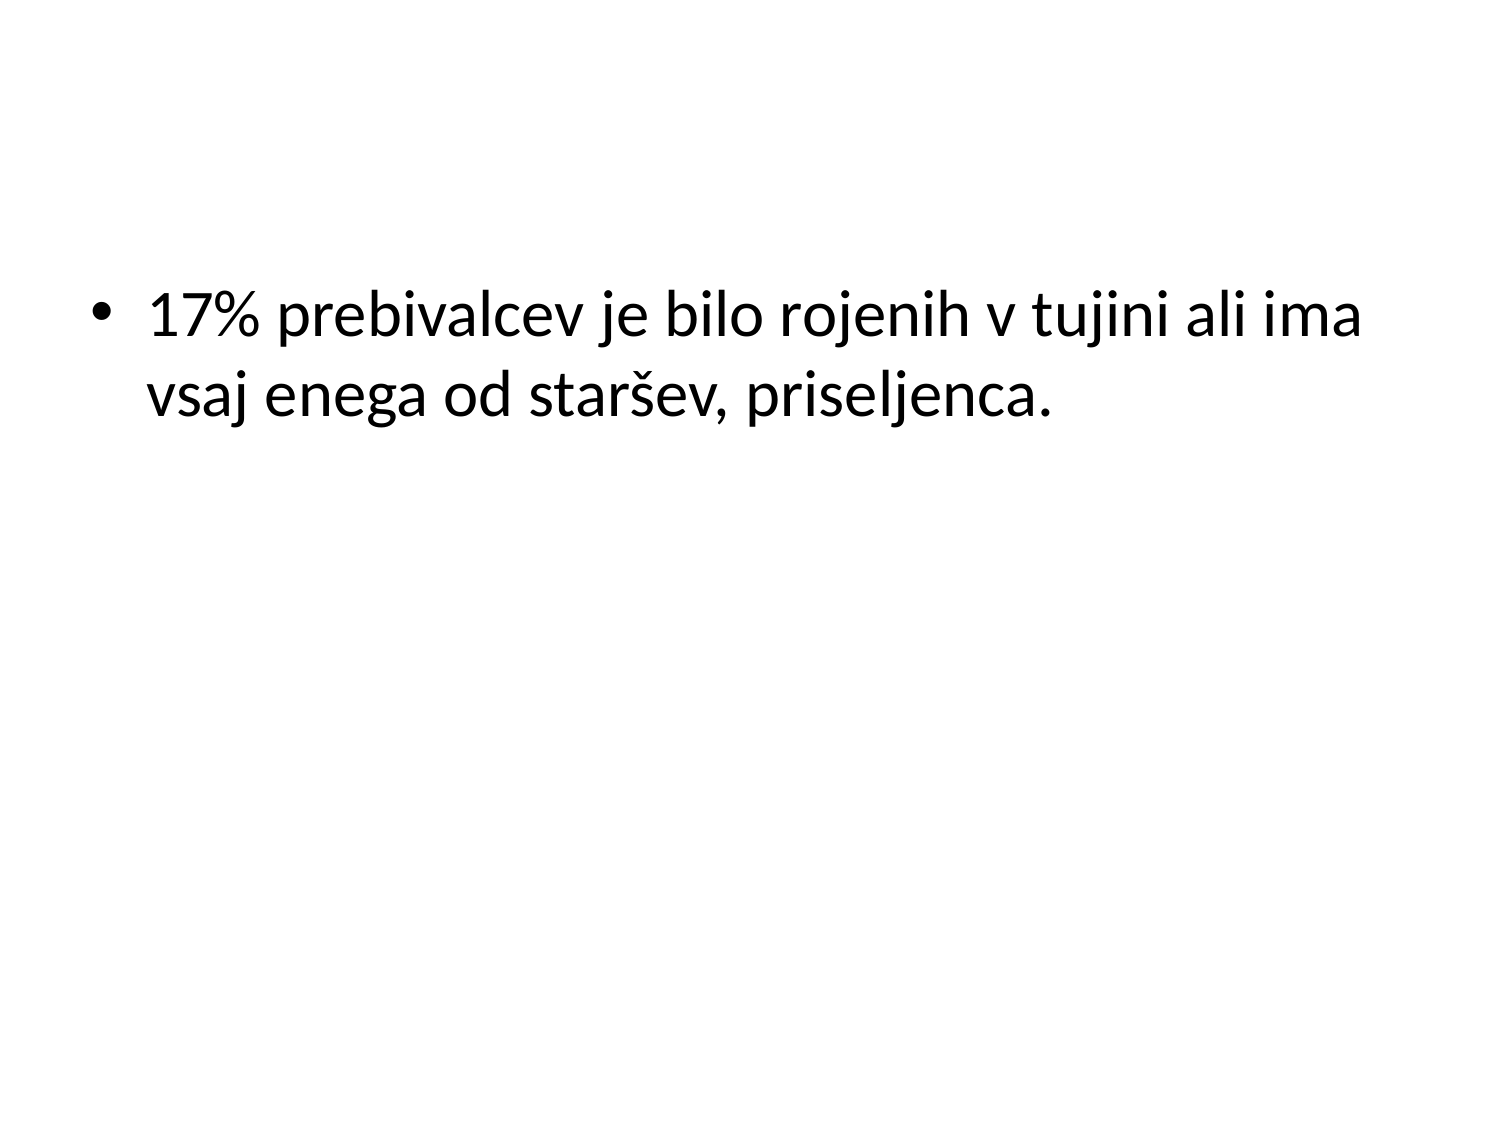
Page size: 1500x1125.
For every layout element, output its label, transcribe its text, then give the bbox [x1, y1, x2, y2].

list 17% prebivalcev je bilo rojenih v tujini ali ima vsaj enega od staršev, priseljenca. [75, 262, 1425, 1005]
